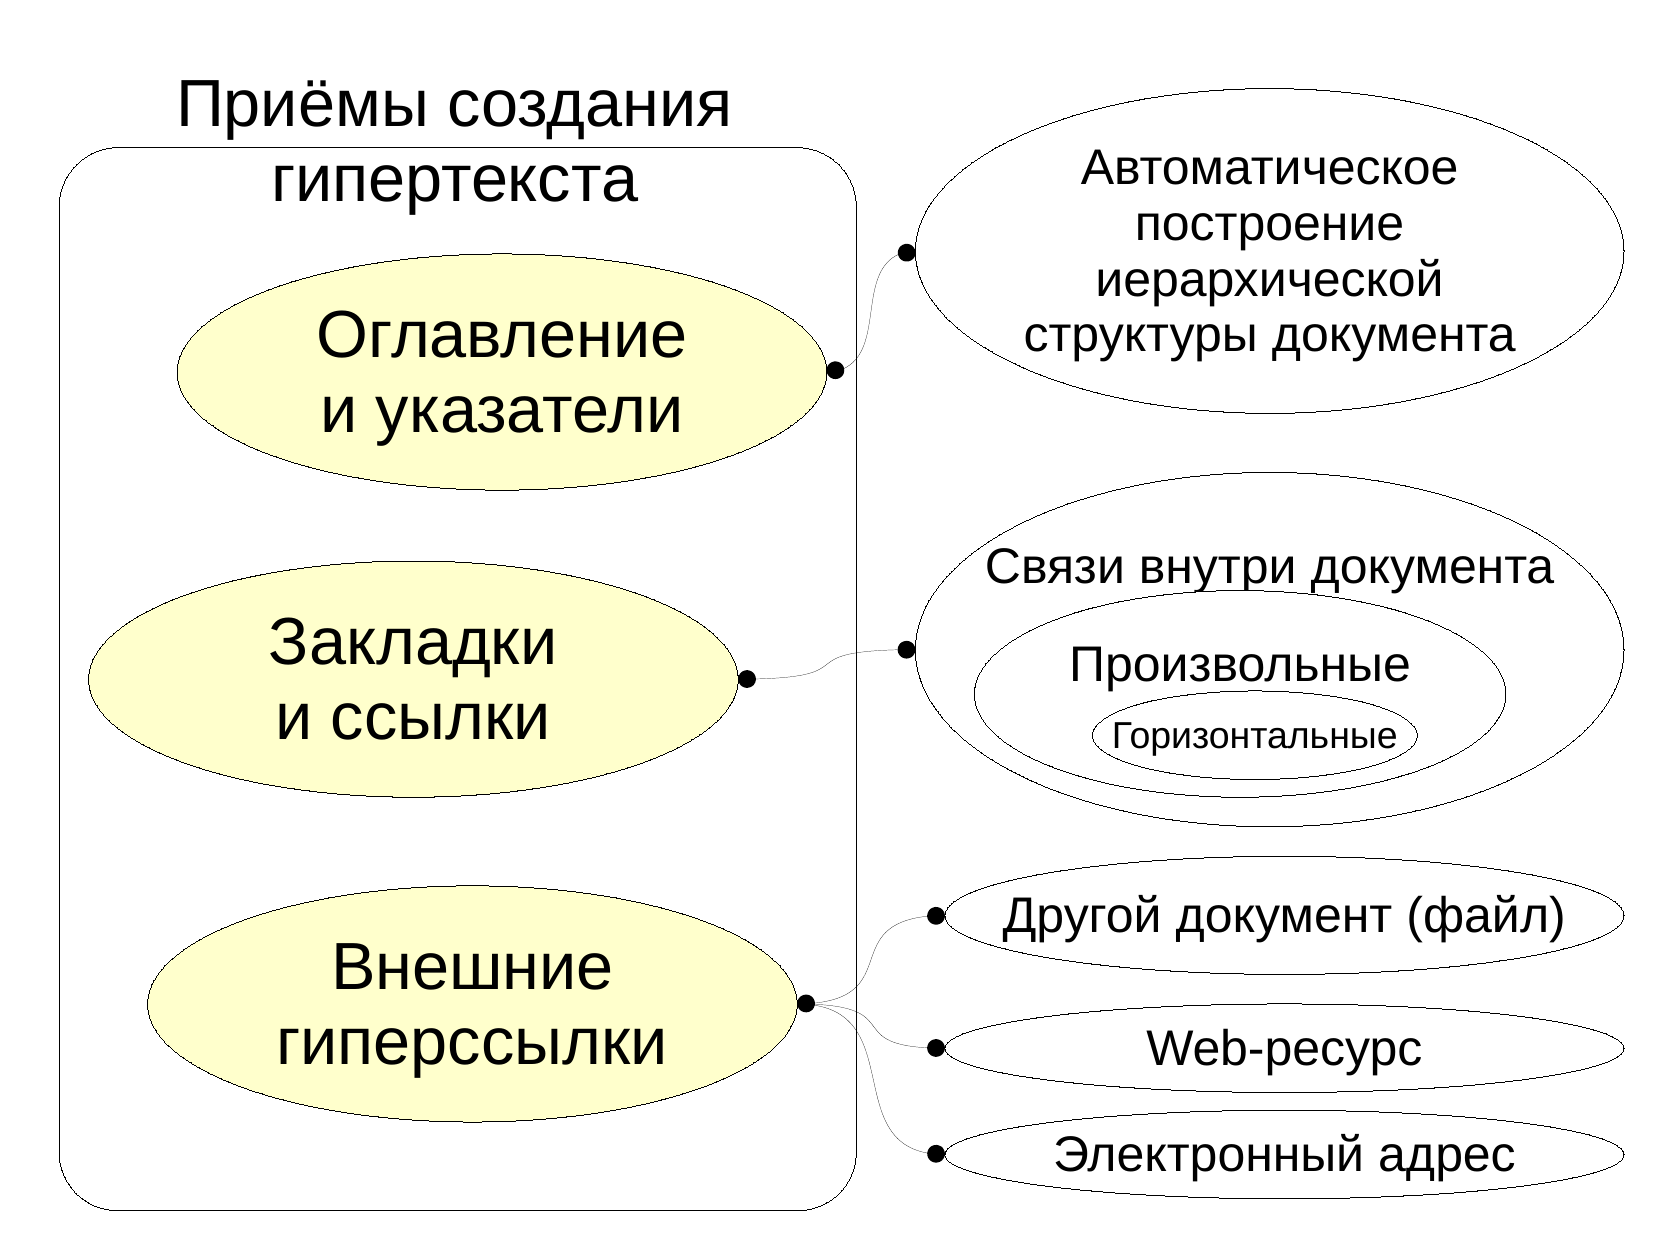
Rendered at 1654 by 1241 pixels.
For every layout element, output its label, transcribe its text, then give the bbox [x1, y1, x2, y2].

text_box Горизонтальные [1092, 690, 1418, 780]
text_box Другой документ (файл) [945, 856, 1625, 975]
text_box Приёмы создания гипертекста [41, 59, 869, 224]
text_box [59, 147, 857, 1211]
text_box [817, 988, 857, 1011]
text_box Закладки и ссылки [88, 561, 739, 798]
text_box Связи внутри документа [915, 472, 1625, 827]
text_box Web-ресурс [945, 1003, 1625, 1093]
text_box Произвольные [974, 590, 1506, 798]
text_box Оглавление и указатели [177, 253, 827, 491]
text_box Электронный адрес [945, 1110, 1625, 1199]
text_box Внешние гиперссылки [147, 885, 798, 1123]
text_box [824, 1006, 857, 1029]
text_box Автоматическое построение иерархической структуры документа [915, 88, 1625, 414]
